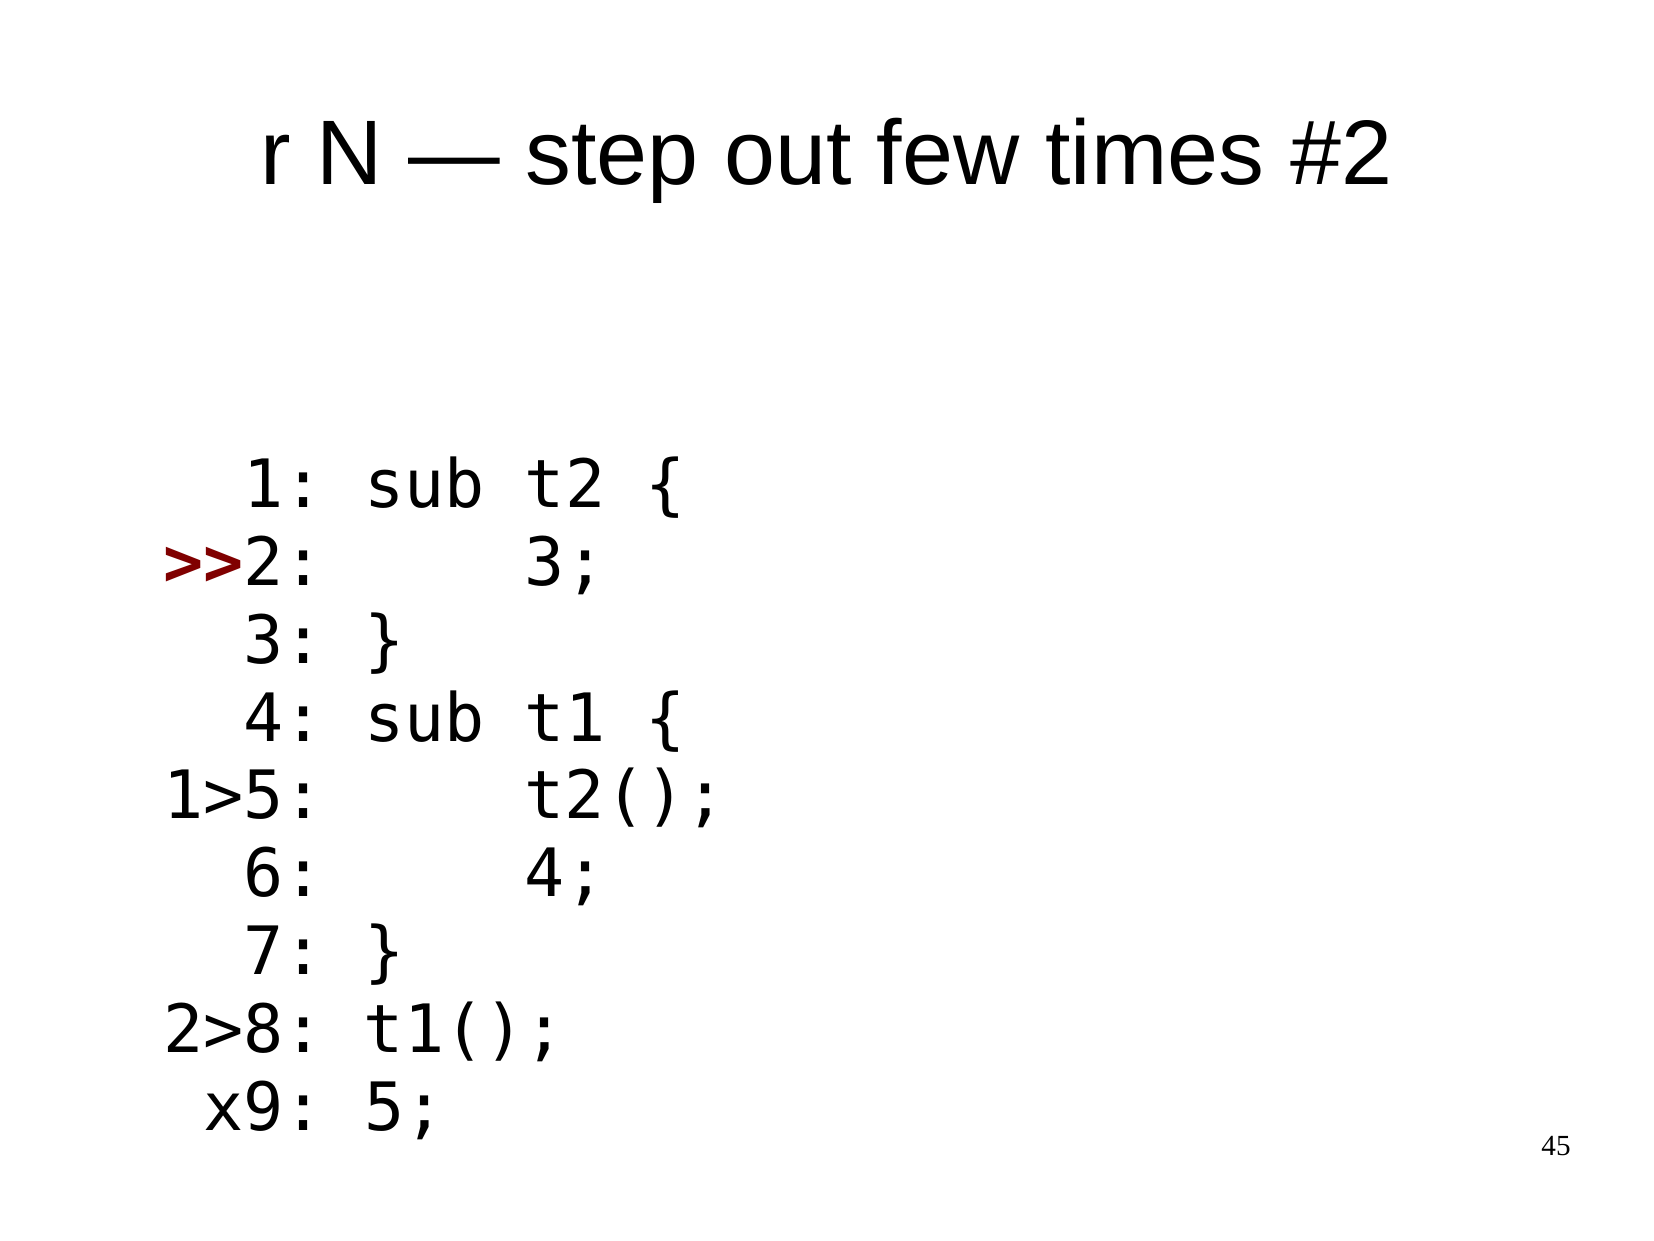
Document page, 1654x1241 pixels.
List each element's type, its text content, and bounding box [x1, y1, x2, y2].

title r N — step out few times #2 [82, 49, 1571, 257]
subtitle 1: sub t2 { >>2: 3; 3: } 4: sub t1 { 1>5: t2(); 6: 4; 7: } 2>8: t1(); x9: 5; [82, 290, 1571, 1158]
